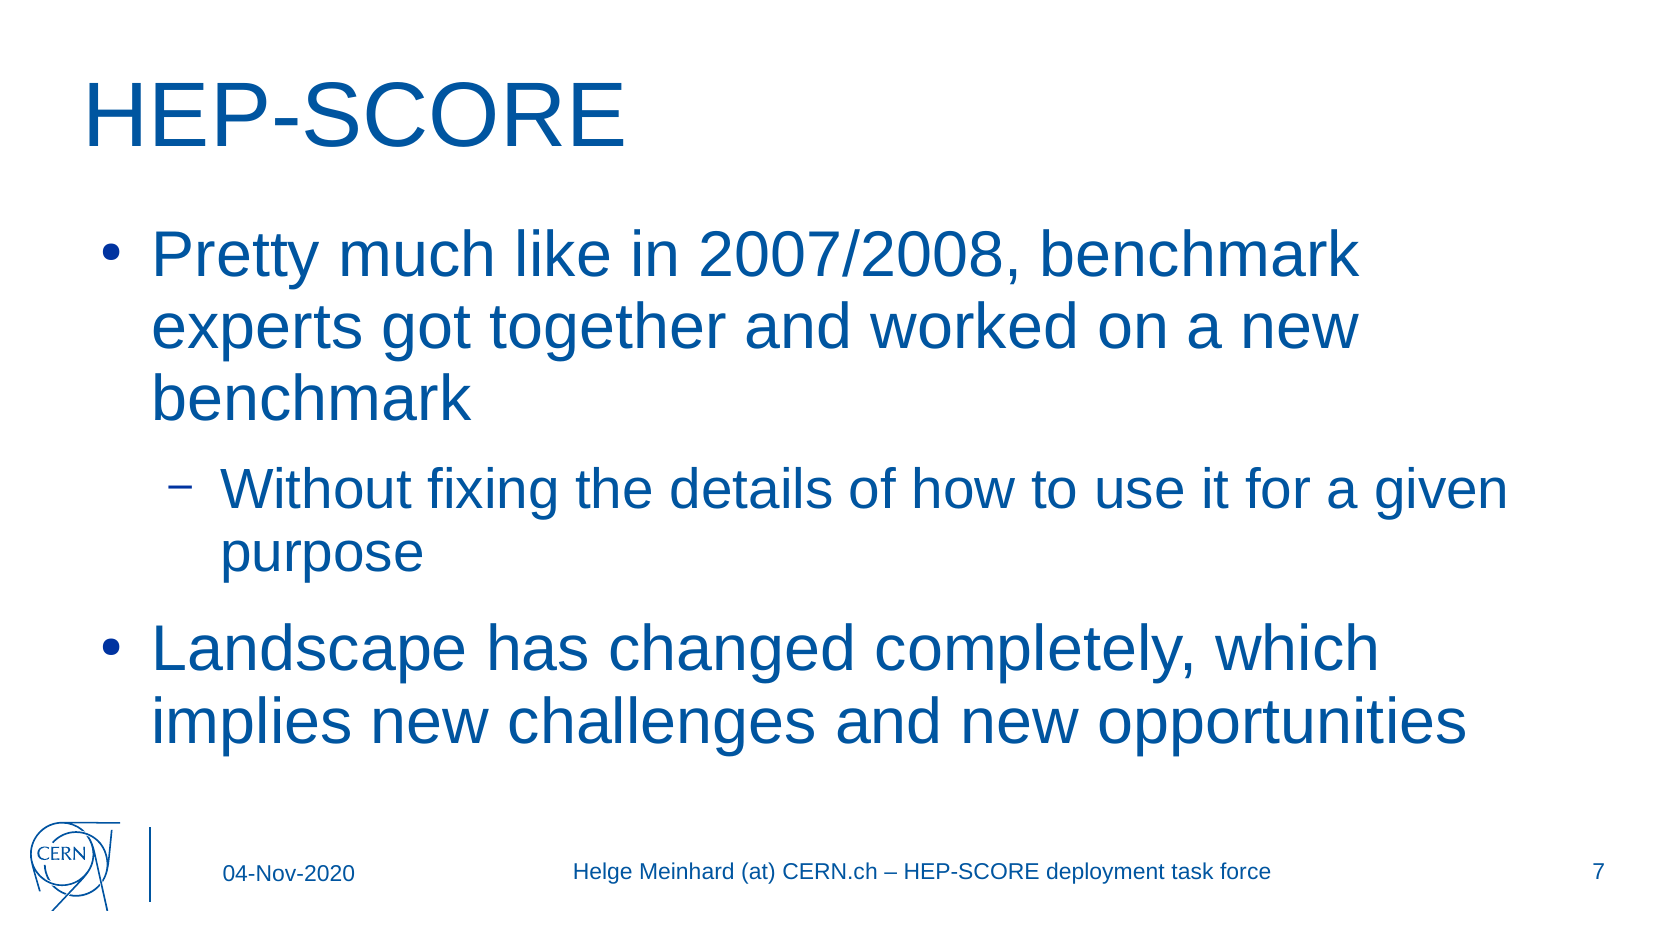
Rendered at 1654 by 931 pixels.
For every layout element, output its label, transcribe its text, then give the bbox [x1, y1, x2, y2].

list Pretty much like in 2007/2008, benchmark experts got together and worked on a new benchmark Without fixing the details of how to use it for a given purpose Landscape has changed completely, which implies new challenges and new opportunities [82, 217, 1571, 757]
title HEP-SCORE [82, 37, 1571, 193]
